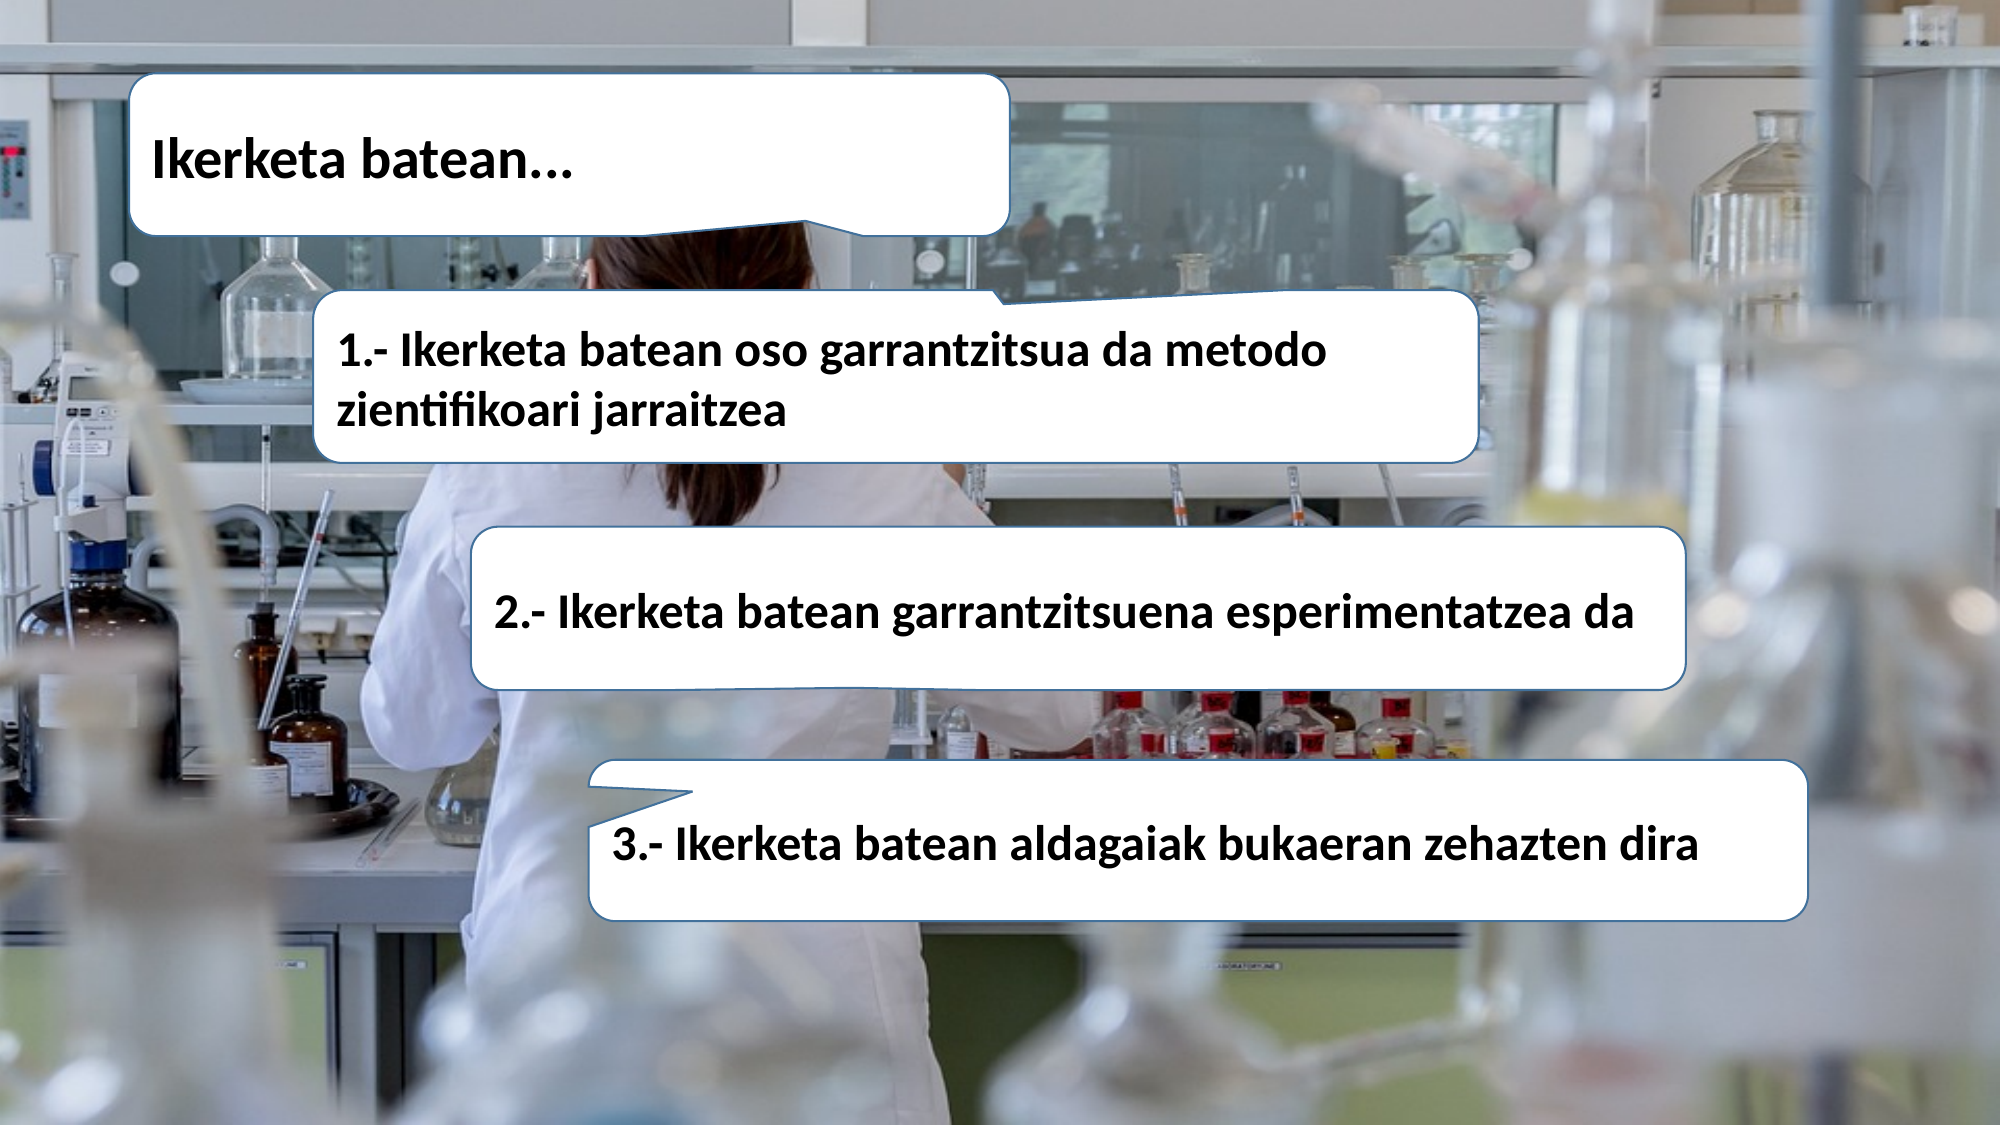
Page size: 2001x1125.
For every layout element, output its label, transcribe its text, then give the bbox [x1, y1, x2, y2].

text_box Ikerketa batean... [128, 73, 1010, 237]
picture [0, 0, 2000, 1125]
text_box 2.- Ikerketa batean garrantzitsuena esperimentatzea da [470, 526, 1686, 691]
text_box 3.- Ikerketa batean aldagaiak bukaeran zehazten dira [588, 759, 1809, 922]
text_box 1.- Ikerketa batean oso garrantzitsua da metodo zientifikoari jarraitzea [313, 290, 1479, 463]
